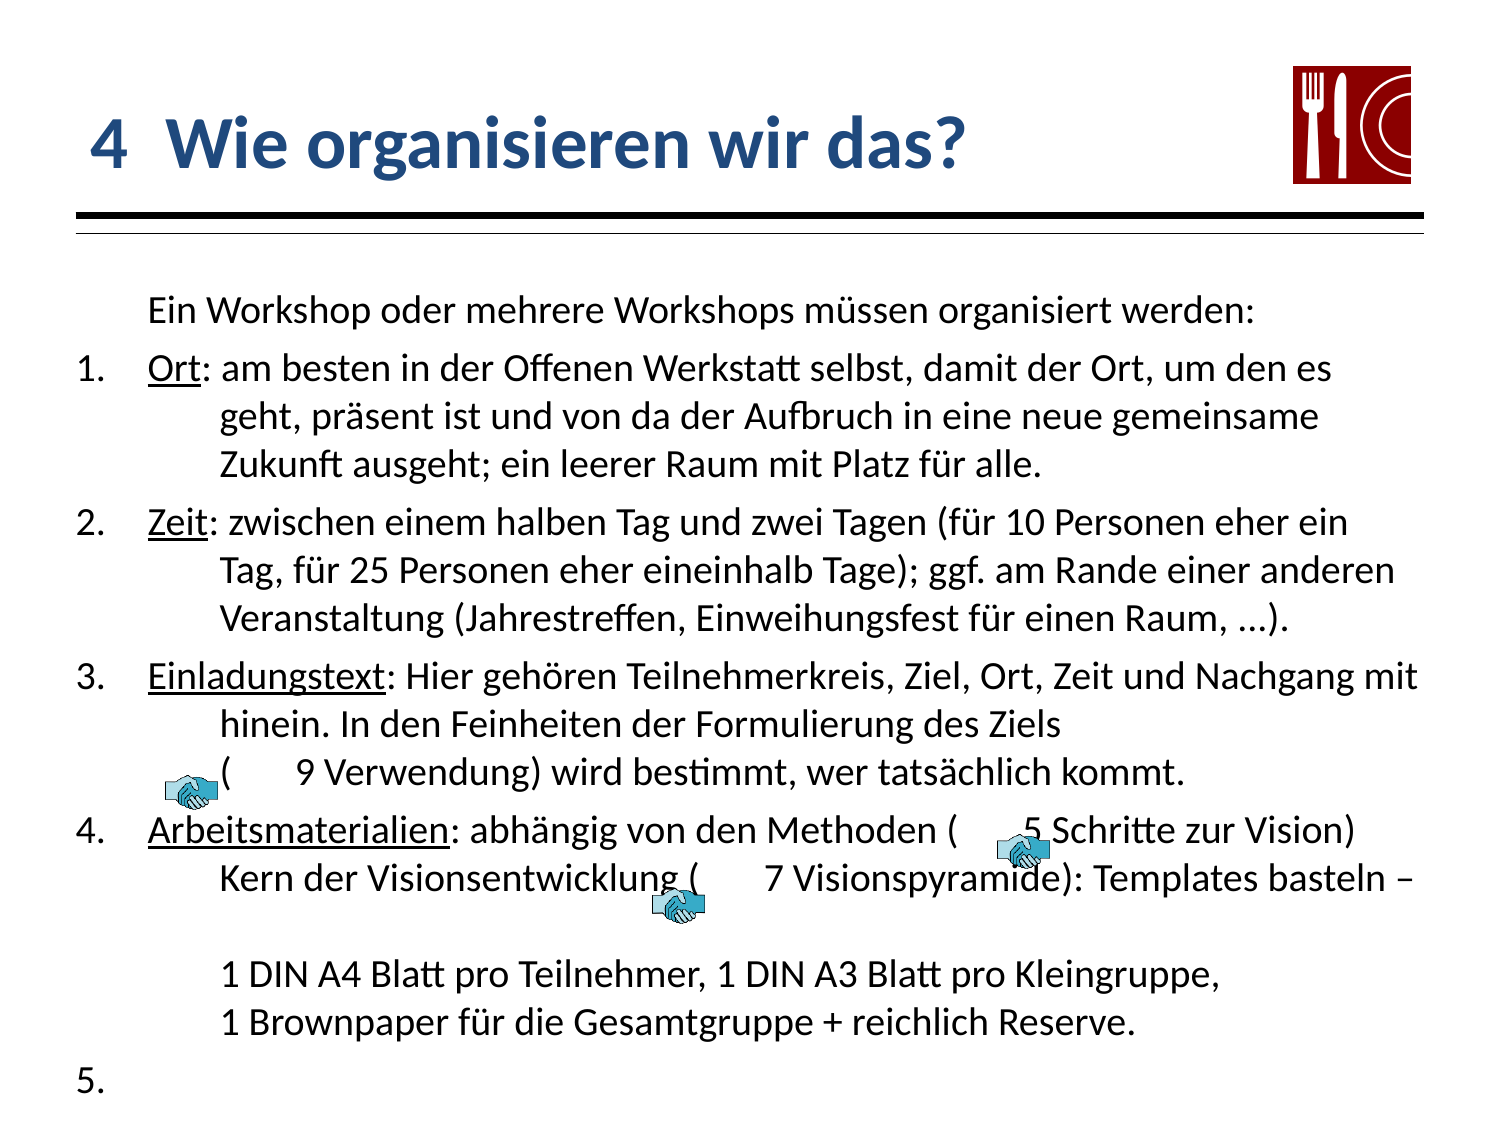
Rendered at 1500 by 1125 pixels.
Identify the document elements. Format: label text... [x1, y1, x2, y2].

list Ein Workshop oder mehrere Workshops müssen organisiert werden: Ort: am besten in der Offenen Werkstatt selbst, damit der Ort, um den es geht, präsent ist und von da der Aufbruch in eine neue gemeinsame Zukunft ausgeht; ein leerer Raum mit Platz für alle. Zeit: zwischen einem halben Tag und zwei Tagen (für 10 Personen eher ein Tag, für 25 Personen eher eineinhalb Tage); ggf. am Rande einer anderen Veranstaltung (Jahrestreffen, Einweihungsfest für einen Raum, ...). Einladungstext: Hier gehören Teilnehmerkreis, Ziel, Ort, Zeit und Nachgang mit hinein. In den Feinheiten der Formulierung des Ziels ( 9 Verwendung) wird bestimmt, wer tatsächlich kommt. Arbeitsmaterialien: abhängig von den Methoden ( 5 Schritte zur Vision) Kern der Visionsentwicklung ( 7 Visionspyramide): Templates basteln – 1 DIN A4 Blatt pro Teilnehmer, 1 DIN A3 Blatt pro Kleingruppe, 1 Brownpaper für die Gesamtgruppe + reichlich Reserve. [75, 283, 1425, 1047]
picture [652, 888, 705, 924]
picture [997, 834, 1050, 869]
title 4 Wie organisieren wir das? [75, 45, 1426, 233]
picture [165, 775, 218, 810]
picture [1293, 66, 1411, 184]
